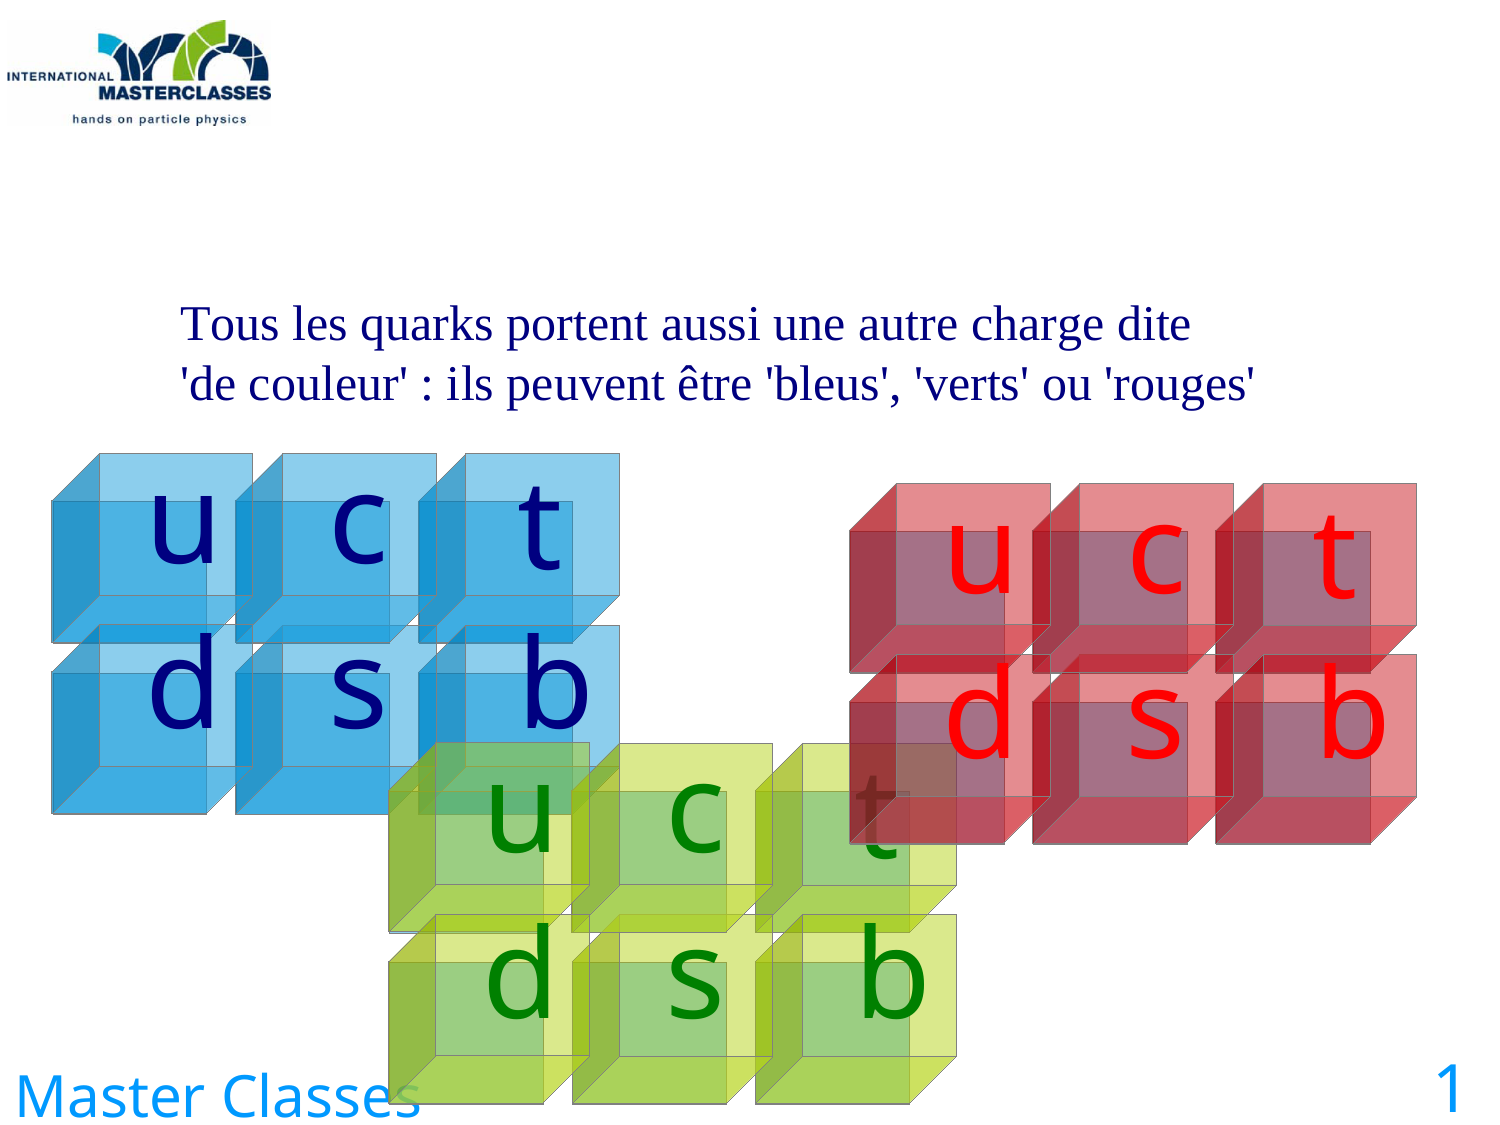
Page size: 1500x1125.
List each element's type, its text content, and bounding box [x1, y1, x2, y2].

text_box d [467, 885, 556, 1051]
text_box c [313, 431, 399, 596]
text_box t [502, 437, 570, 602]
text_box s [1110, 625, 1188, 791]
text_box t [1297, 466, 1365, 632]
picture [2, 10, 280, 130]
text_box d [130, 596, 219, 762]
text_box d [927, 625, 1017, 791]
text_box s [650, 886, 728, 1051]
text_box b [502, 596, 591, 762]
text_box u [467, 720, 558, 886]
text_box s [313, 596, 391, 762]
text_box b [839, 885, 928, 1051]
text_box [570, 453, 620, 595]
text_box t [839, 726, 907, 892]
text_box c [650, 720, 735, 886]
text_box b [1300, 625, 1389, 791]
text_box u [130, 431, 221, 596]
text_box Tous les quarks portent aussi une autre charge dite 'de couleur' : ils peuvent être 'bleus', 'verts' ou 'rouges' [165, 283, 1283, 419]
text_box [51, 453, 957, 1105]
text_box u [927, 460, 1019, 626]
text_box [849, 483, 1417, 885]
text_box c [1111, 460, 1196, 626]
text_box [1365, 483, 1417, 625]
